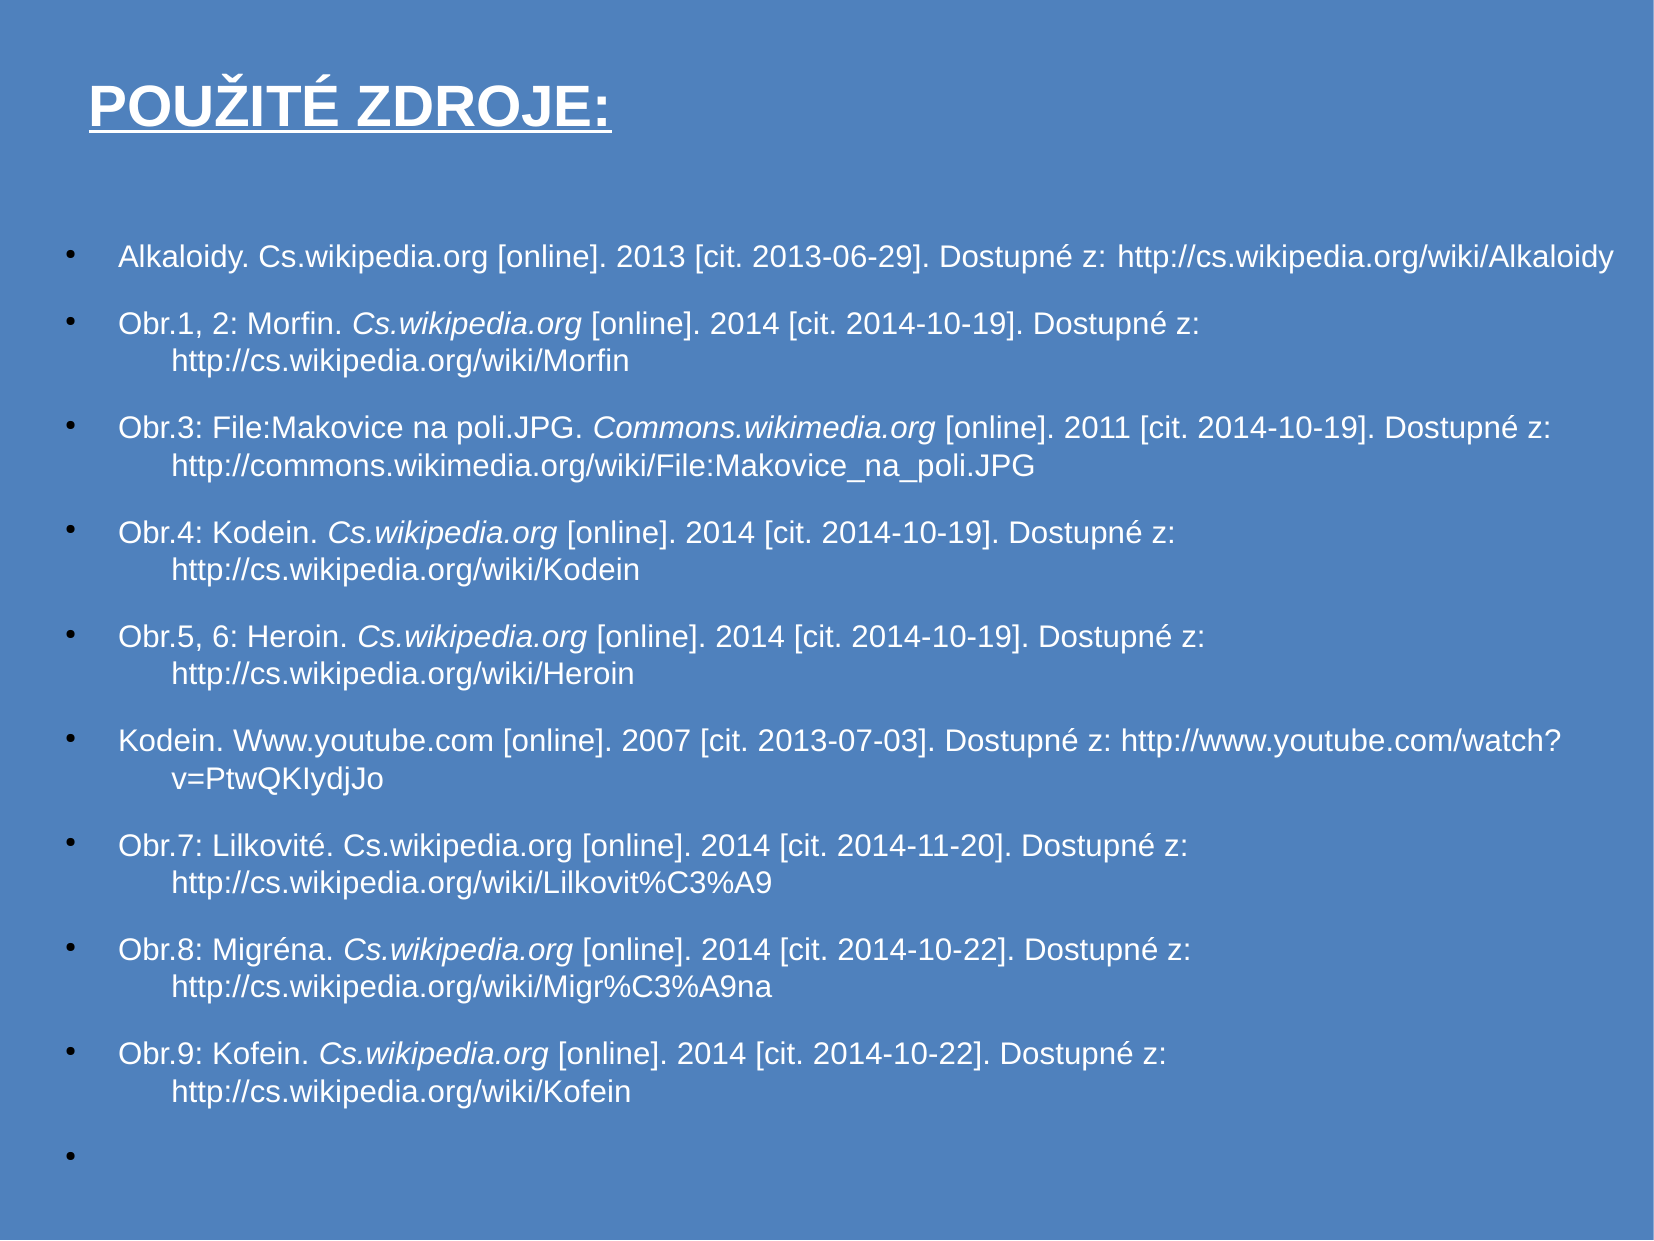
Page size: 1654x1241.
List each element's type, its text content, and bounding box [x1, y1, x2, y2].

title POUŽITÉ ZDROJE: [88, 0, 1577, 117]
list Alkaloidy. Cs.wikipedia.org [online]. 2013 [cit. 2013-06-29]. Dostupné z: http://cs.wikipedia.org/wiki/Alkaloidy Obr.1, 2: Morfin. Cs.wikipedia.org [online]. 2014 [cit. 2014-10-19]. Dostupné z: http://cs.wikipedia.org/wiki/Morfin Obr.3: File:Makovice na poli.JPG. Commons.wikimedia.org [online]. 2011 [cit. 2014-10-19]. Dostupné z: http://commons.wikimedia.org/wiki/File:Makovice_na_poli.JPG Obr.4: Kodein. Cs.wikipedia.org [online]. 2014 [cit. 2014-10-19]. Dostupné z: http://cs.wikipedia.org/wiki/Kodein Obr.5, 6: Heroin. Cs.wikipedia.org [online]. 2014 [cit. 2014-10-19]. Dostupné z: http://cs.wikipedia.org/wiki/Heroin Kodein. Www.youtube.com [online]. 2007 [cit. 2013-07-03]. Dostupné z: http://www.youtube.com/watch?v=PtwQKIydjJo Obr.7: Lilkovité. Cs.wikipedia.org [online]. 2014 [cit. 2014-11-20]. Dostupné z: http://cs.wikipedia.org/wiki/Lilkovit%C3%A9 Obr.8: Migréna. Cs.wikipedia.org [online]. 2014 [cit. 2014-10-22]. Dostupné z: http://cs.wikipedia.org/wiki/Migr%C3%A9na Obr.9: Kofein. Cs.wikipedia.org [online]. 2014 [cit. 2014-10-22]. Dostupné z: http://cs.wikipedia.org/wiki/Kofein [29, 117, 1625, 1123]
